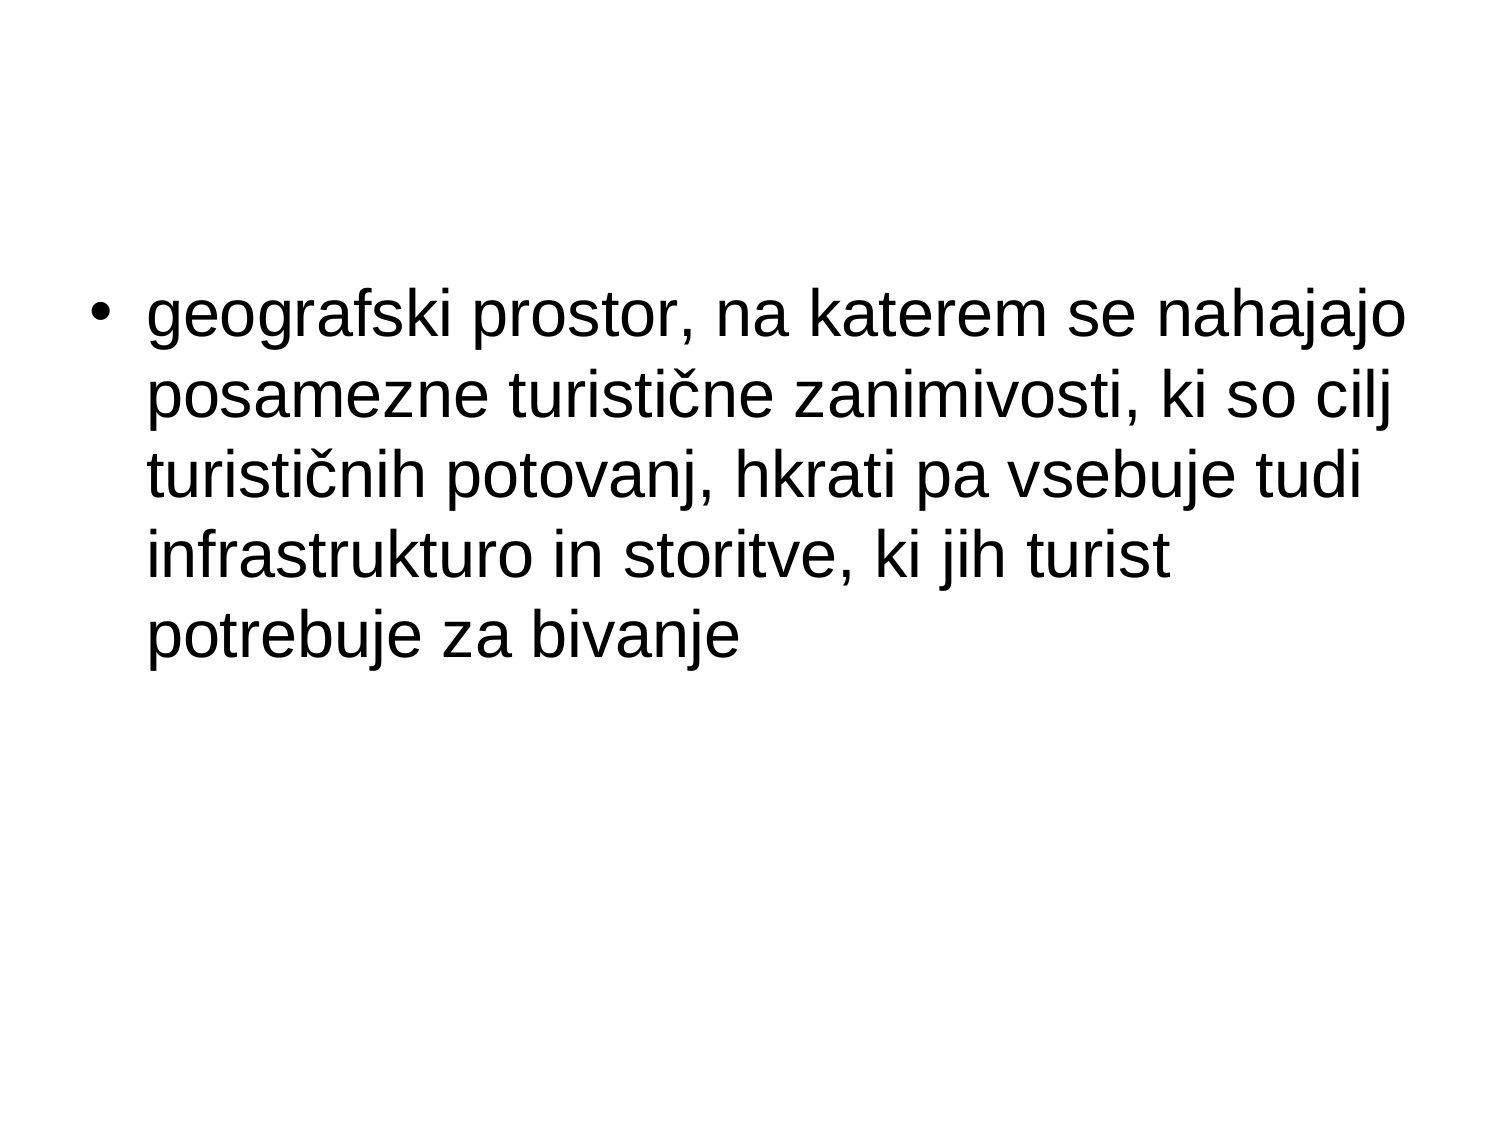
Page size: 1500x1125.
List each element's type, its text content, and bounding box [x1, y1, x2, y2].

list geografski prostor, na katerem se nahajajo posamezne turistične zanimivosti, ki so cilj turističnih potovanj, hkrati pa vsebuje tudi infrastrukturo in storitve, ki jih turist potrebuje za bivanje [75, 262, 1426, 1006]
